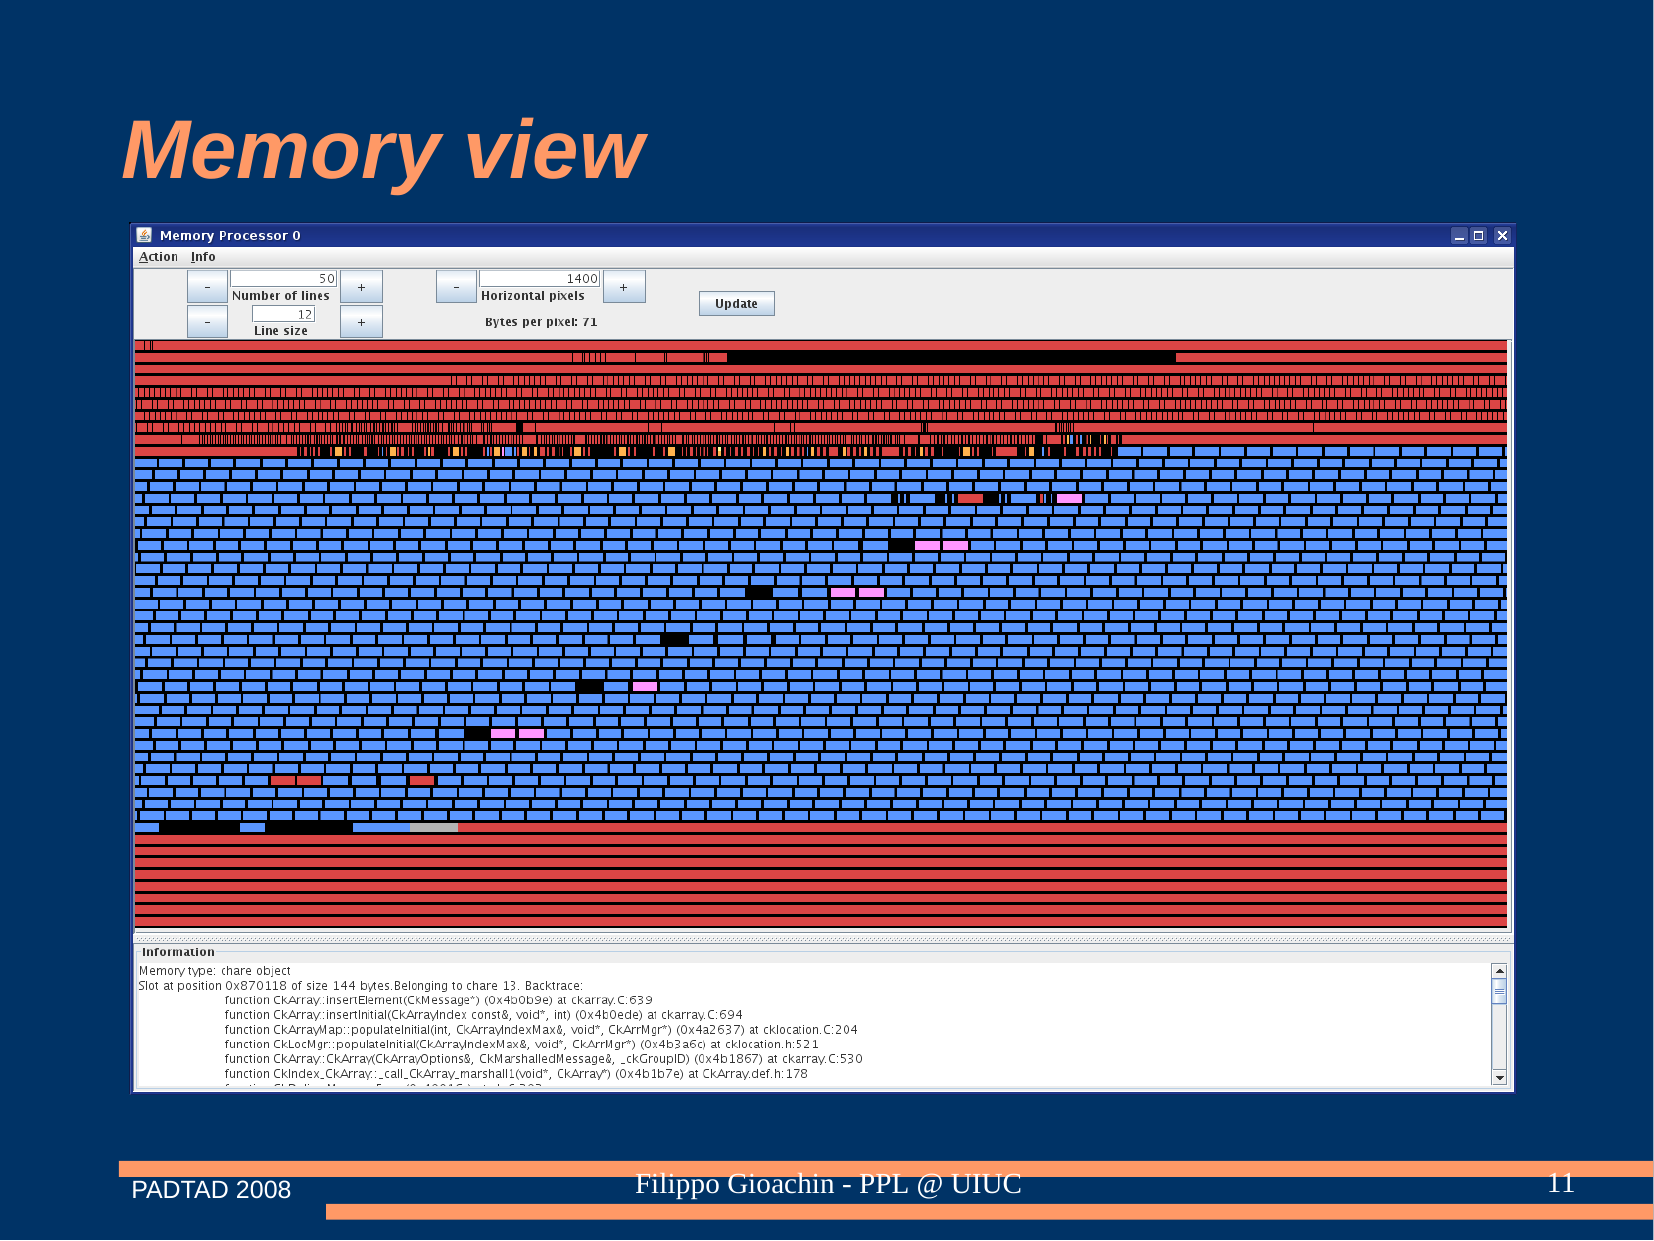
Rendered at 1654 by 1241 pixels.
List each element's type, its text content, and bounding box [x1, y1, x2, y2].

title Memory view [121, 46, 1534, 254]
picture [129, 222, 1517, 1095]
